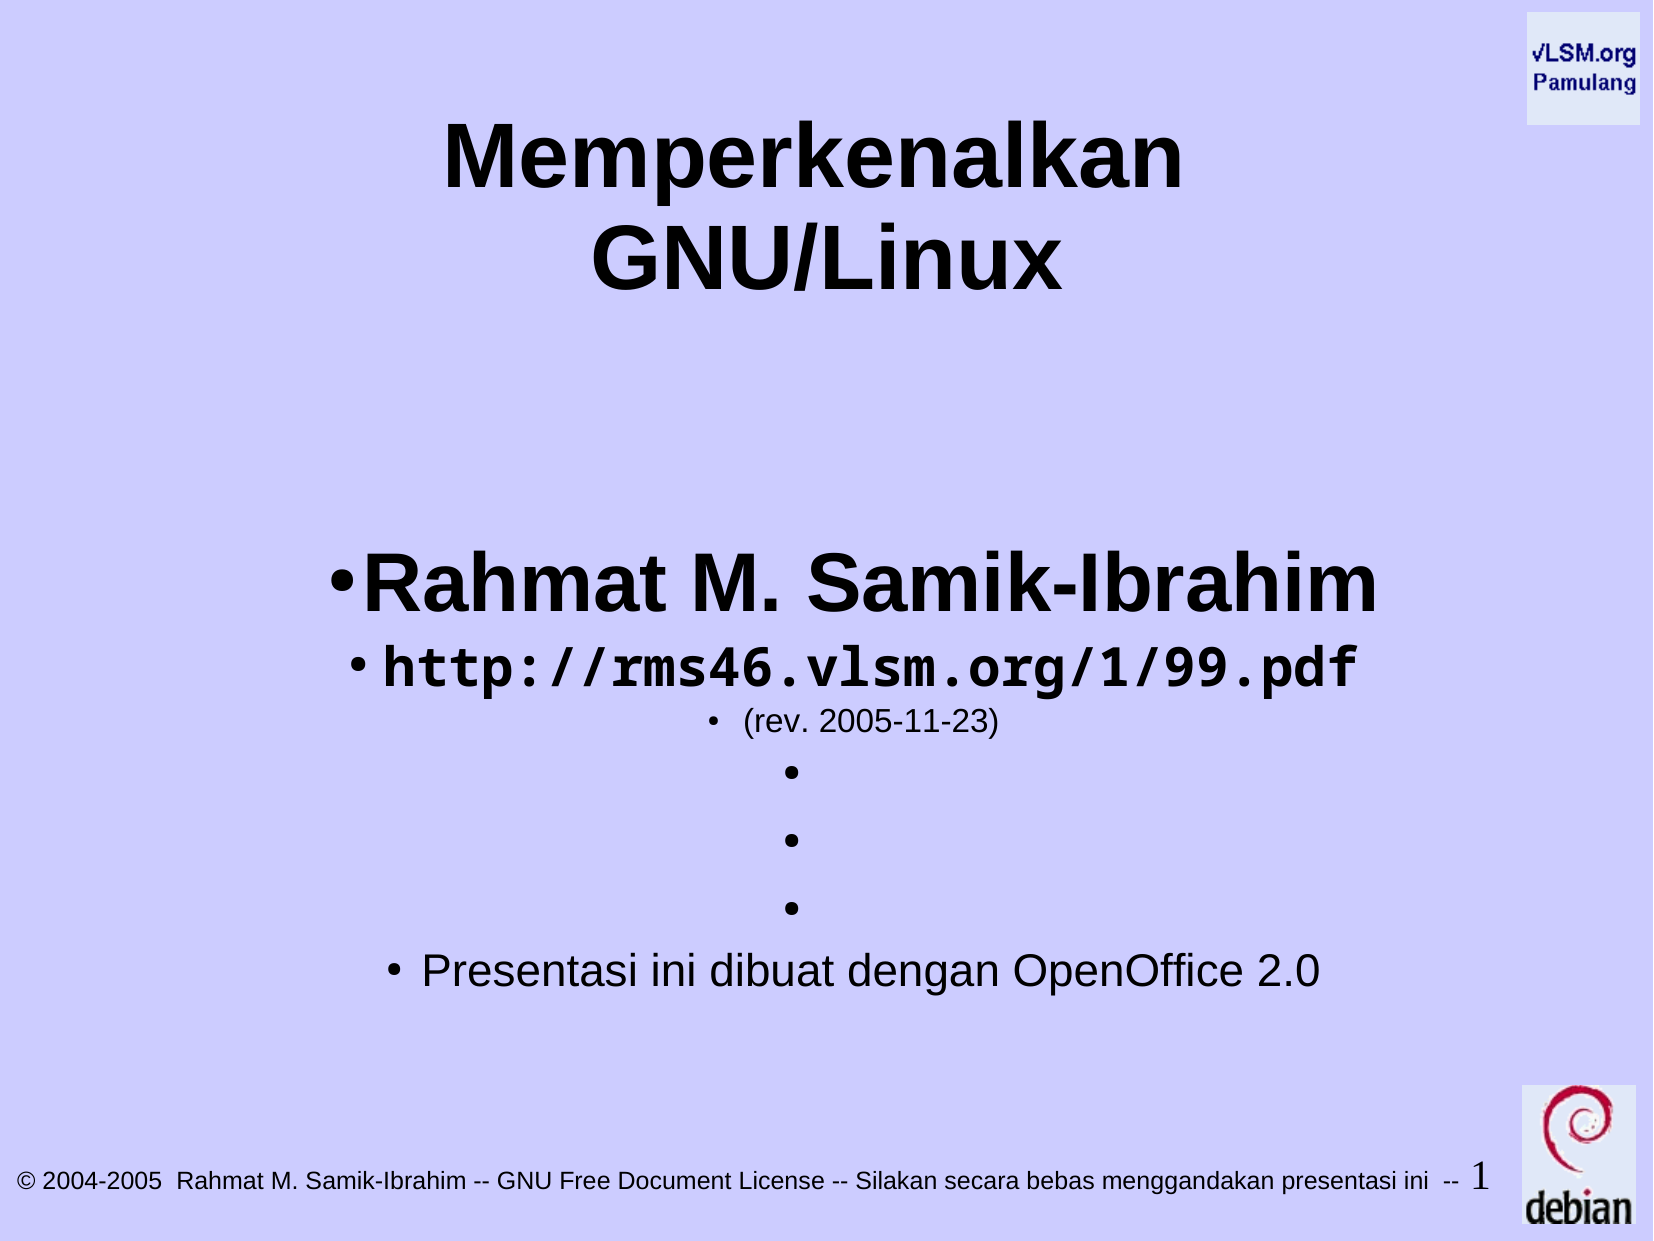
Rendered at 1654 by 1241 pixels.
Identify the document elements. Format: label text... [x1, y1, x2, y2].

subtitle Rahmat M. Samik-Ibrahim http://rms46.vlsm.org/1/99.pdf (rev. 2005-11-23) Presentasi ini dibuat dengan OpenOffice 2.0 [81, 490, 1556, 1042]
picture [1527, 12, 1640, 125]
title Memperkenalkan GNU/Linux [121, 72, 1533, 341]
picture [1522, 1085, 1636, 1224]
